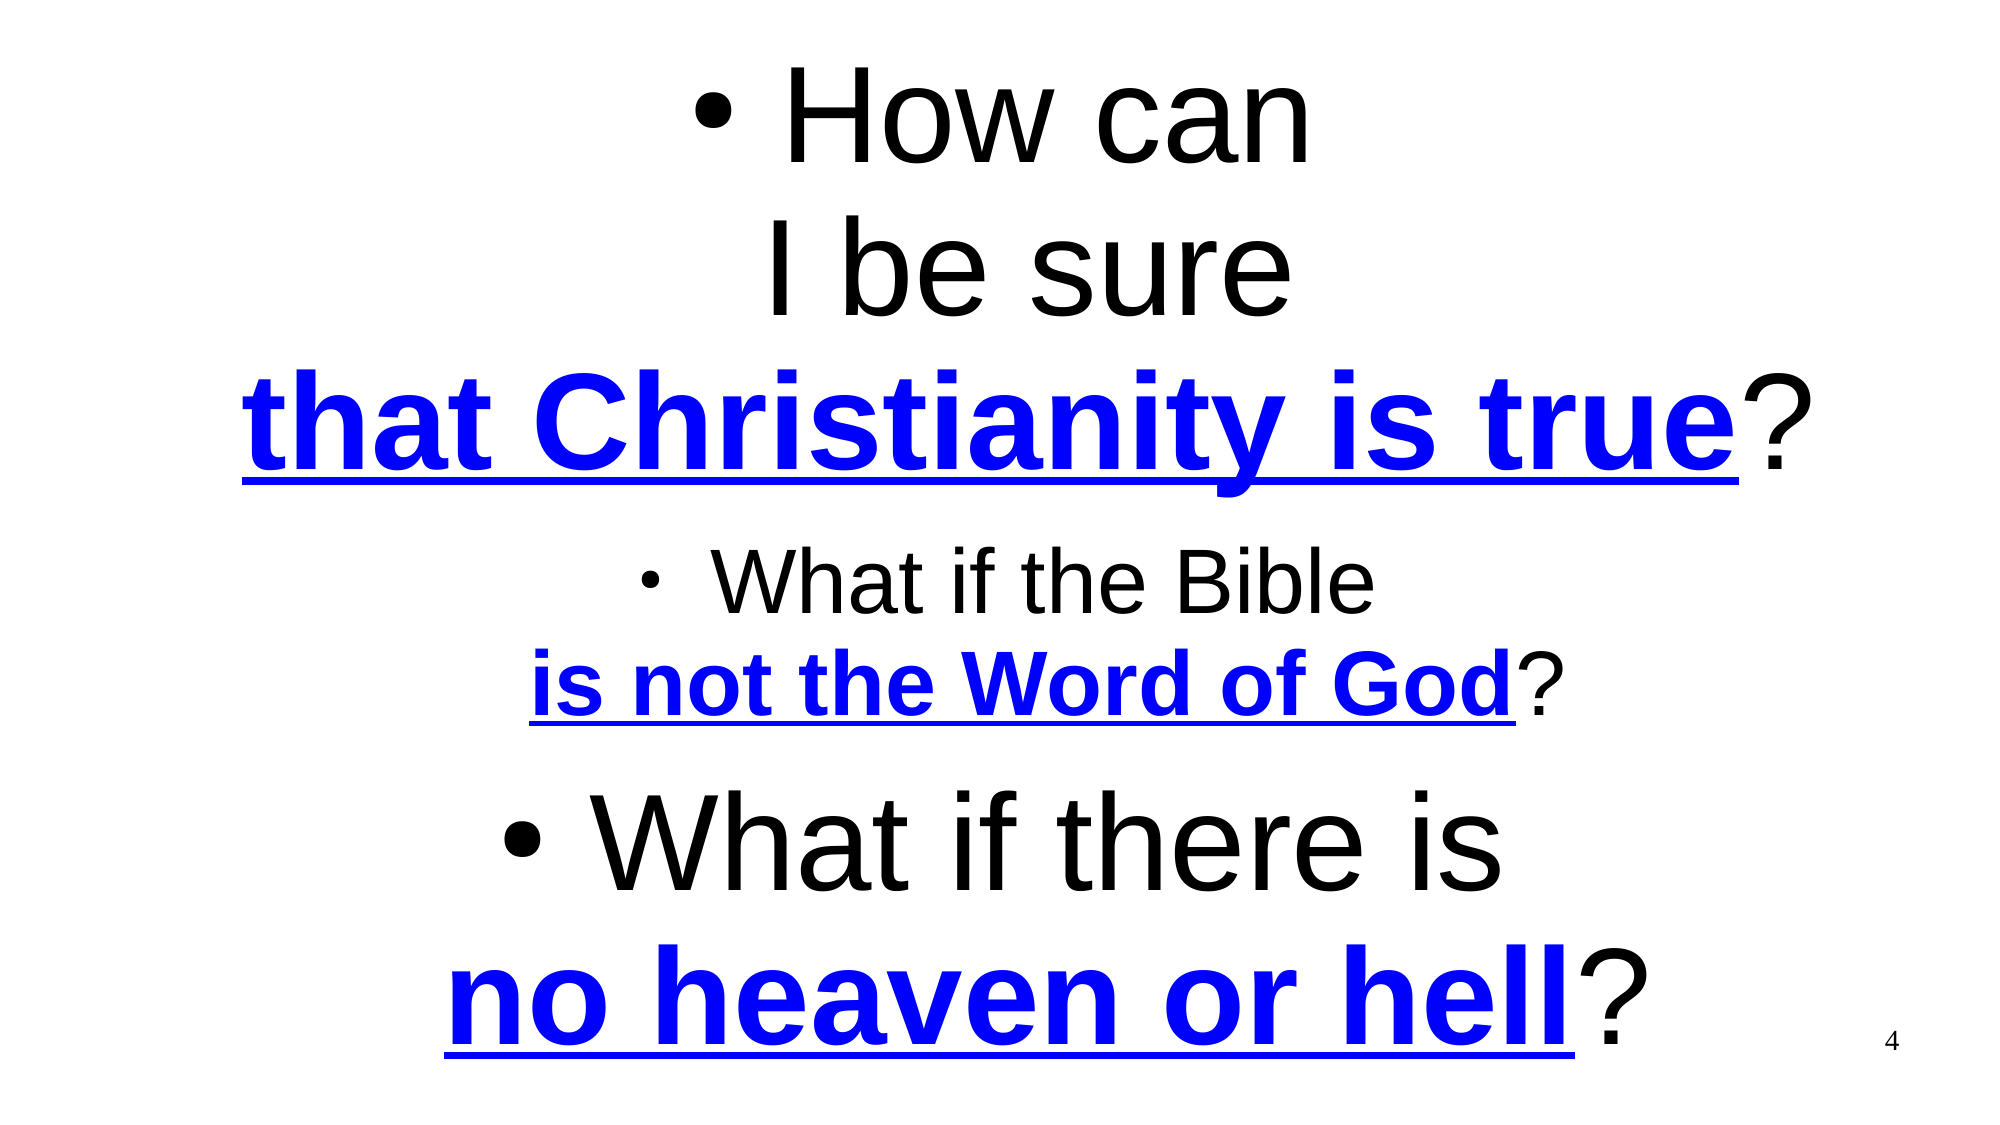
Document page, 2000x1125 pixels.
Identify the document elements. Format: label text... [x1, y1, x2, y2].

list How can I be sure that Christianity is true? What if the Bible is not the Word of God? What if there is no heaven or hell? [37, 37, 1988, 1088]
